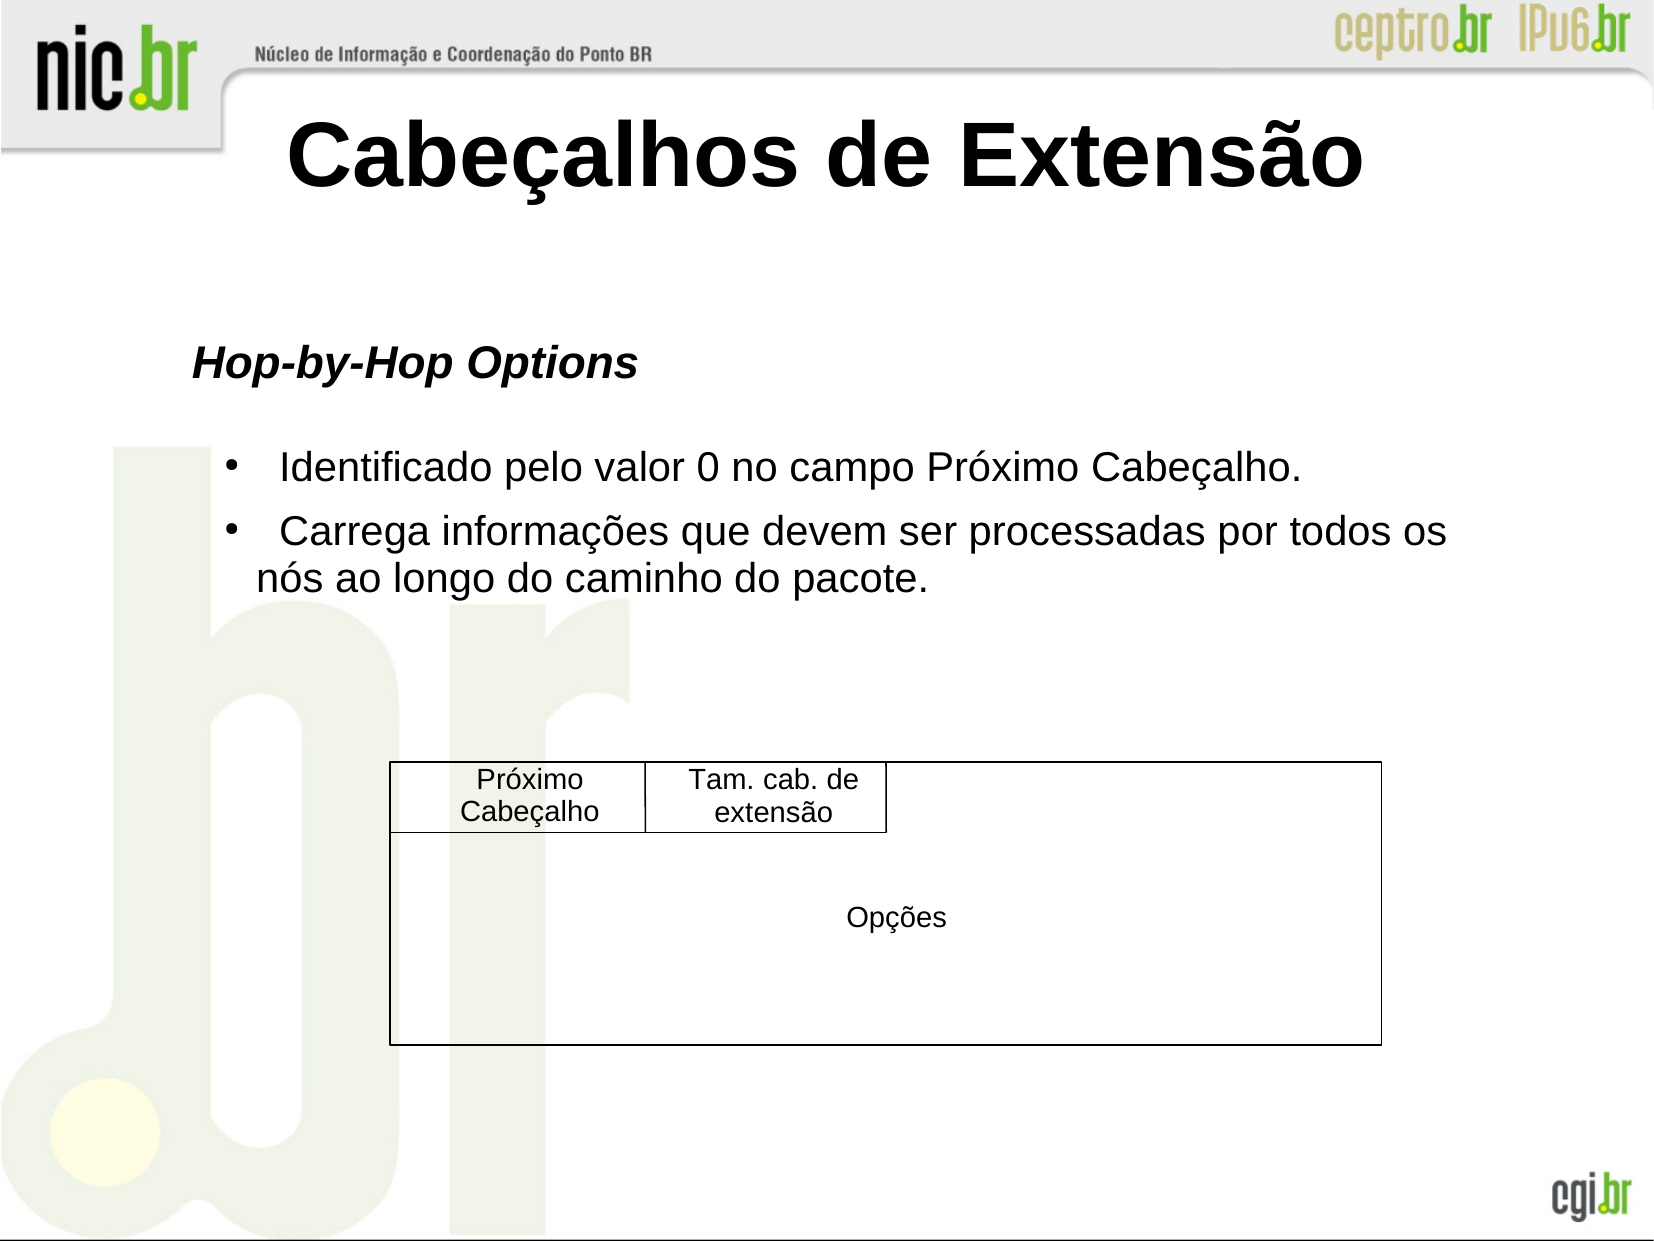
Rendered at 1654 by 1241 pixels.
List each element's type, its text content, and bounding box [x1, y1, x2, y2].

text_box Cabeçalhos de Extensão [88, 97, 1565, 215]
text_box Hop-by-Hop Options Identificado pelo valor 0 no campo Próximo Cabeçalho. Carrega informações que devem ser processadas por todos os nós ao longo do caminho do pacote. [177, 330, 1477, 384]
text_box Opções [798, 893, 1019, 974]
picture [0, 0, 1654, 1241]
text_box Próximo Cabeçalho [426, 755, 634, 846]
text_box Tam. cab. de extensão [650, 756, 897, 850]
